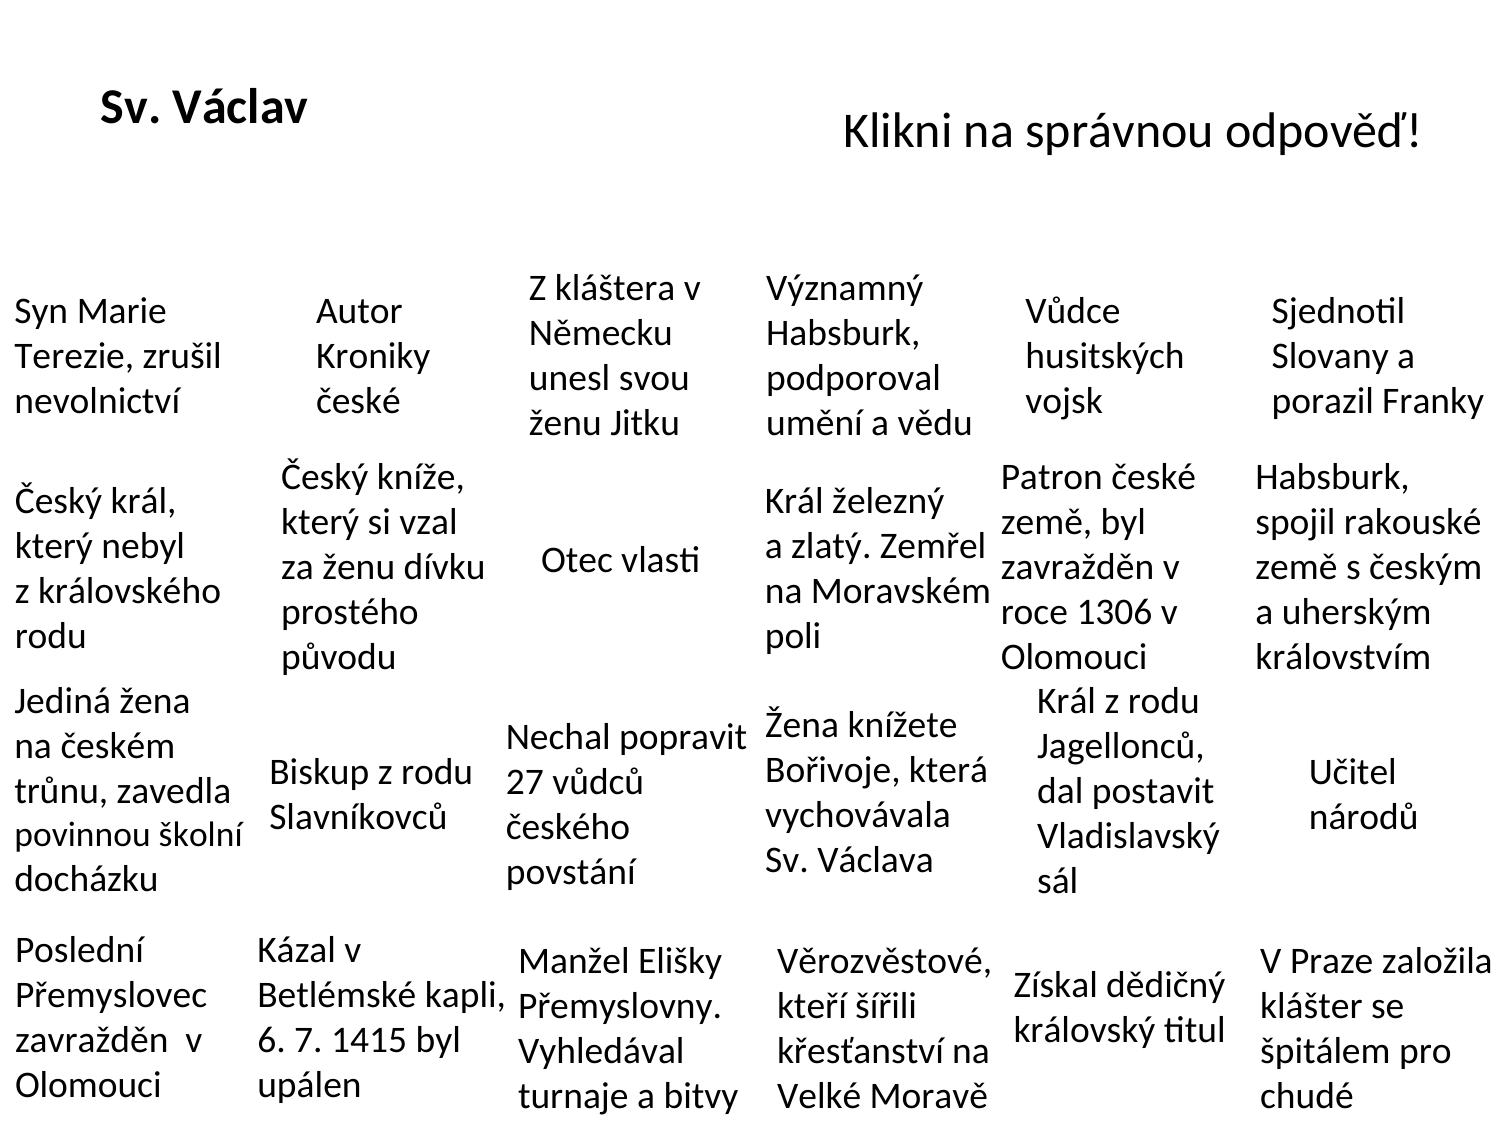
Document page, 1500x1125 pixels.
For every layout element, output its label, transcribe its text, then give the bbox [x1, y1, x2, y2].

table_cell [750, 901, 1000, 1125]
table_header [750, 229, 1000, 453]
text_box Manžel Elišky Přemyslovny. Vyhledával turnaje a bitvy [503, 928, 754, 1124]
text_box Král z rodu Jagellonců, dal postavit Vladislavský sál [1022, 668, 1235, 910]
table_cell [250, 1113, 500, 1125]
table_cell [500, 901, 750, 928]
text_box V Praze založila klášter se špitálem pro chudé [1237, 928, 1500, 1124]
table_cell [1212, 453, 1240, 677]
text_box Vůdce husitských vojsk [1010, 278, 1200, 430]
text_box Věrozvěstové, kteří šířili křesťanství na Velké Moravě [762, 928, 1008, 1124]
text_box Významný Habsburk, podporoval umění a vědu [751, 255, 988, 451]
text_box Klikni na správnou odpověď! [828, 90, 1438, 166]
text_box Sv. Václav [85, 66, 324, 142]
text_box Otec vlasti [526, 527, 716, 588]
text_box Sjednotil Slovany a porazil Franky [1256, 278, 1500, 430]
text_box Patron české země, byl zavražděn v roce 1306 v Olomouci [985, 444, 1212, 685]
text_box Jediná žena na českém trůnu, zavedla povinnou školní docházku [0, 668, 259, 907]
table_cell [750, 453, 985, 467]
table_cell [1000, 1058, 1250, 1125]
table_cell [250, 453, 266, 677]
text_box Autor Kroniky české [301, 278, 446, 430]
text_box Z kláštera v Německu unesl svou ženu Jitku [514, 255, 725, 451]
table_cell [1250, 901, 1500, 928]
text_box Poslední Přemyslovec zavražděn v Olomouci [0, 916, 232, 1125]
text_box Český kníže, který si vzal za ženu dívku prostého původu [266, 444, 501, 685]
table_header [1000, 229, 1250, 453]
text_box Český král, který nebyl z královského rodu [0, 467, 237, 664]
table_cell [0, 907, 250, 1125]
table_cell [750, 888, 1000, 901]
text_box Král železný a zlatý. Zemřel na Moravském poli [749, 467, 985, 664]
text_box Habsburk, spojil rakouské země s českým a uherským královstvím [1240, 444, 1498, 685]
table_header [250, 229, 500, 453]
table_header [500, 229, 750, 453]
table_cell [750, 664, 985, 677]
text_box Žena knížete Bořivoje, která vychovávala Sv. Václava [750, 692, 1004, 888]
table_cell [500, 1113, 750, 1125]
text_box Biskup z rodu Slavníkovců [254, 739, 489, 846]
table_cell [501, 453, 750, 677]
text_box Nechal popravit 27 vůdců českého povstání [491, 704, 763, 900]
text_box Kázal v Betlémské kapli, 6. 7. 1415 byl upálen [242, 916, 522, 1113]
table_cell [750, 677, 1000, 692]
table_header [1250, 229, 1500, 453]
text_box Získal dědičný královský titul [998, 952, 1237, 1058]
table_cell [1000, 685, 1022, 901]
table_cell [259, 677, 500, 901]
table_cell [0, 453, 250, 668]
text_box Učitel národů [1294, 739, 1434, 846]
table_cell [500, 677, 750, 704]
table_header [0, 229, 250, 453]
text_box Syn Marie Terezie, zrušil nevolnictví [0, 278, 237, 430]
table_cell [1235, 677, 1250, 901]
table_cell [250, 901, 500, 916]
table_cell [1250, 677, 1500, 901]
table_cell [1000, 901, 1250, 952]
